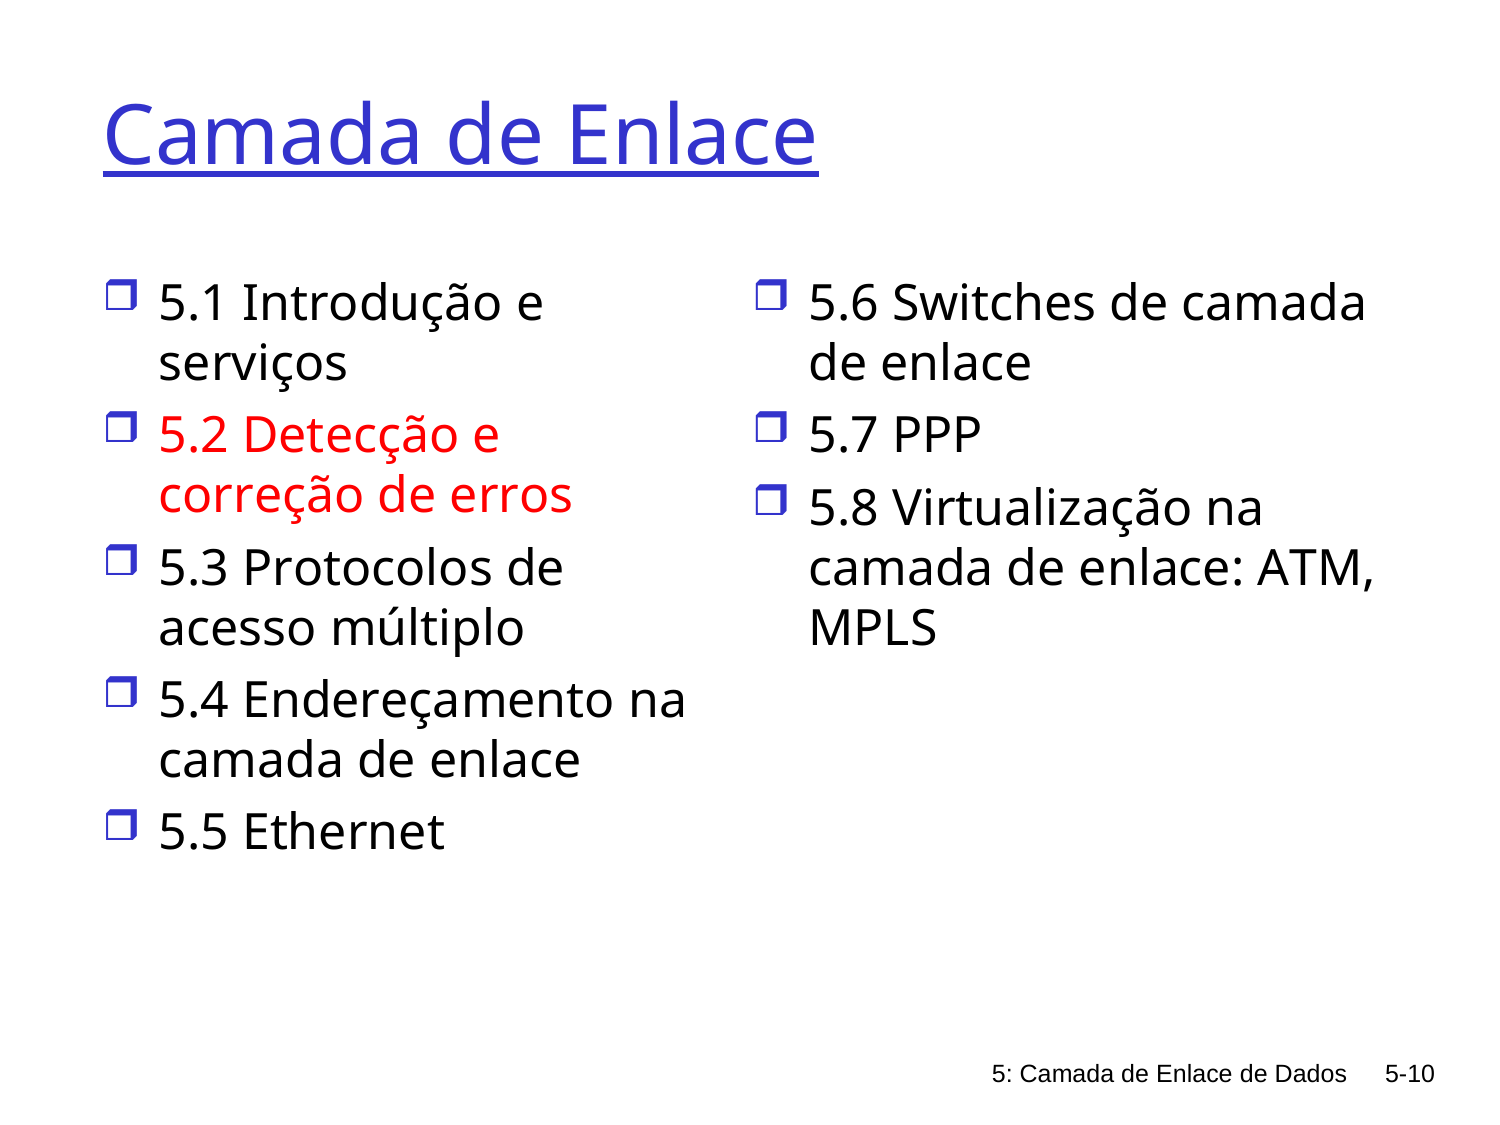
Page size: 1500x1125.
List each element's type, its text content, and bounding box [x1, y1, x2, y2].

text_box 5: Camada de Enlace de Dados [837, 1050, 1339, 1125]
text_box 5-<número> [1339, 1050, 1451, 1125]
list 5.6 Switches de camada de enlace 5.7 PPP 5.8 Virtualização na camada de enlace: ATM, MPLS [737, 262, 1403, 1026]
list 5.1 Introdução e serviços 5.2 Detecção e correção de erros 5.3 Protocolos de acesso múltiplo 5.4 Endereçamento na camada de enlace 5.5 Ethernet [87, 262, 713, 1026]
title Camada de Enlace [87, 37, 1363, 225]
